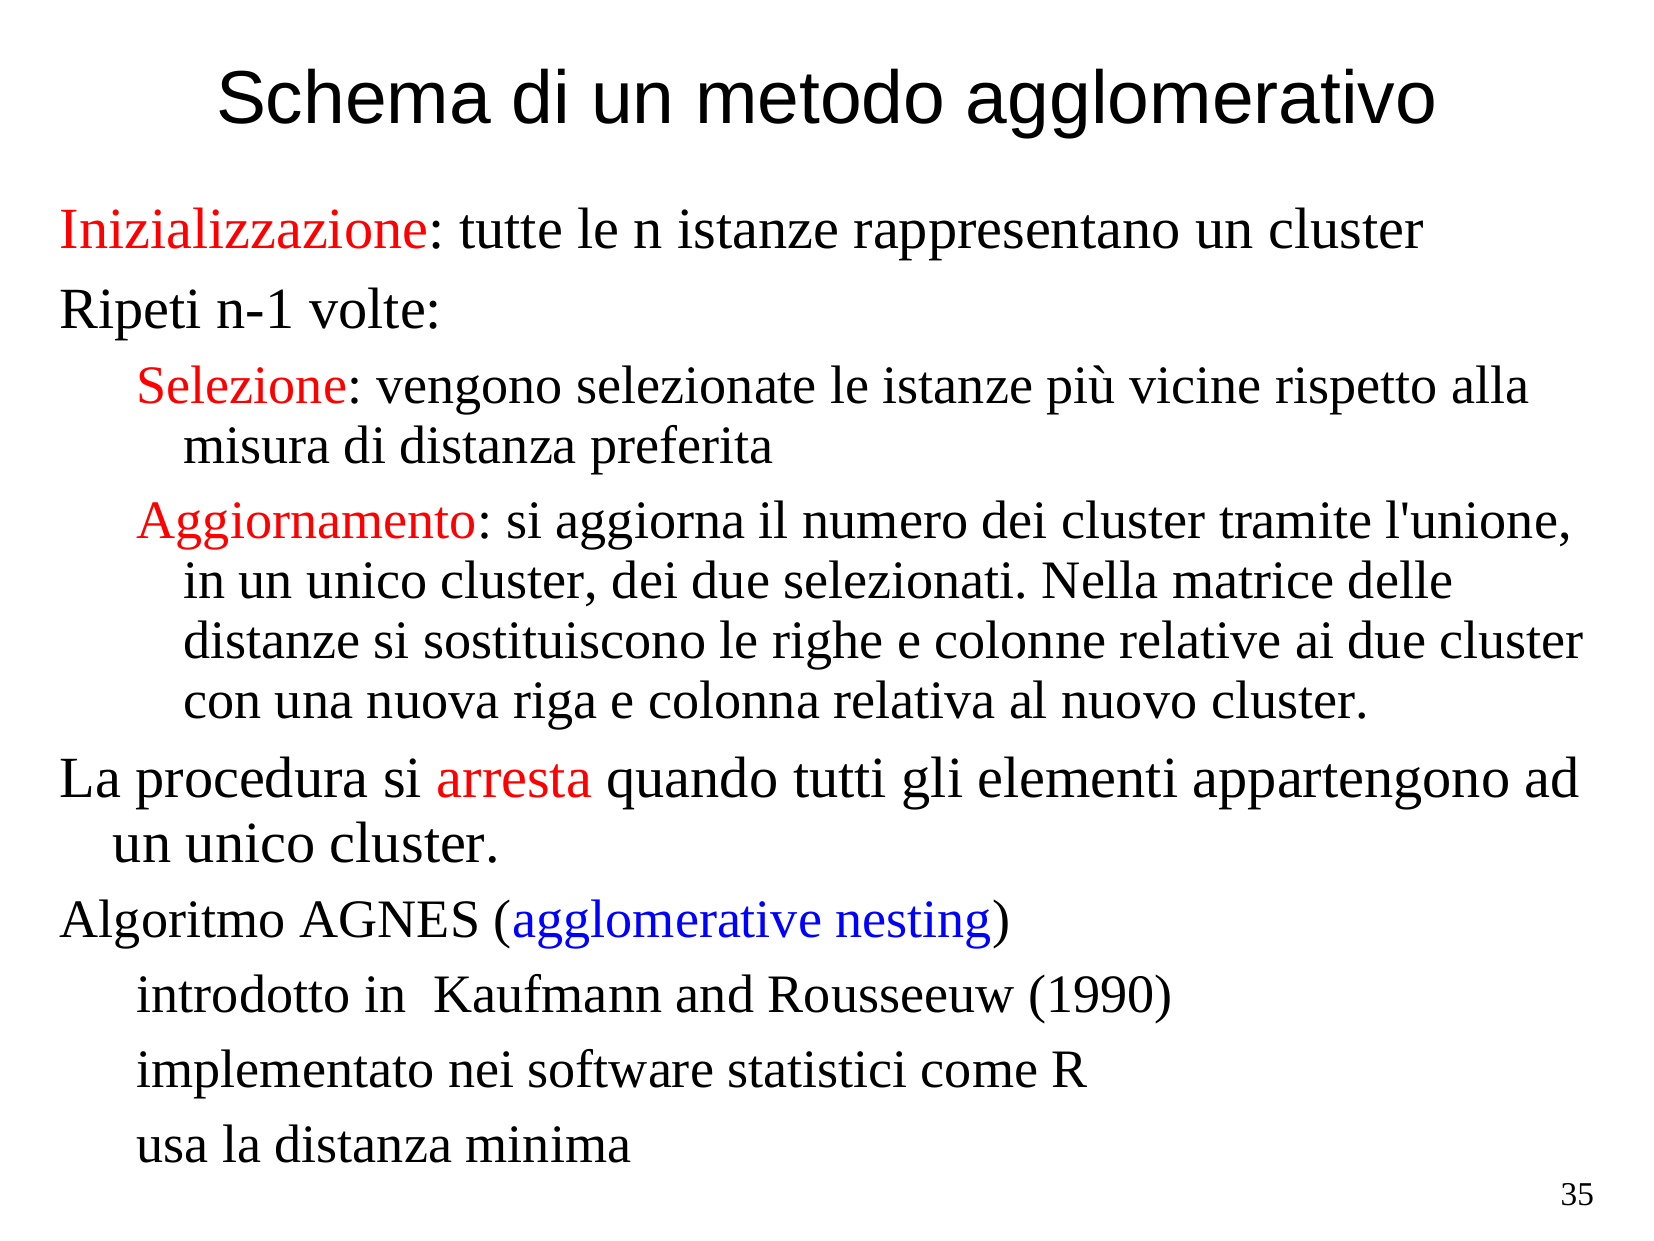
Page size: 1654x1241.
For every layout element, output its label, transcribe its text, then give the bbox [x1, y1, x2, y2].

title Schema di un metodo agglomerativo [37, 30, 1617, 166]
list Inizializzazione: tutte le n istanze rappresentano un cluster Ripeti n-1 volte: Selezione: vengono selezionate le istanze più vicine rispetto alla misura di distanza preferita Aggiornamento: si aggiorna il numero dei cluster tramite l'unione, in un unico cluster, dei due selezionati. Nella matrice delle distanze si sostituiscono le righe e colonne relative ai due cluster con una nuova riga e colonna relativa al nuovo cluster. La procedura si arresta quando tutti gli elementi appartengono ad un unico cluster. Algoritmo AGNES (agglomerative nesting) introdotto in Kaufmann and Rousseeuw (1990) implementato nei software statistici come R usa la distanza minima [42, 196, 1612, 1187]
